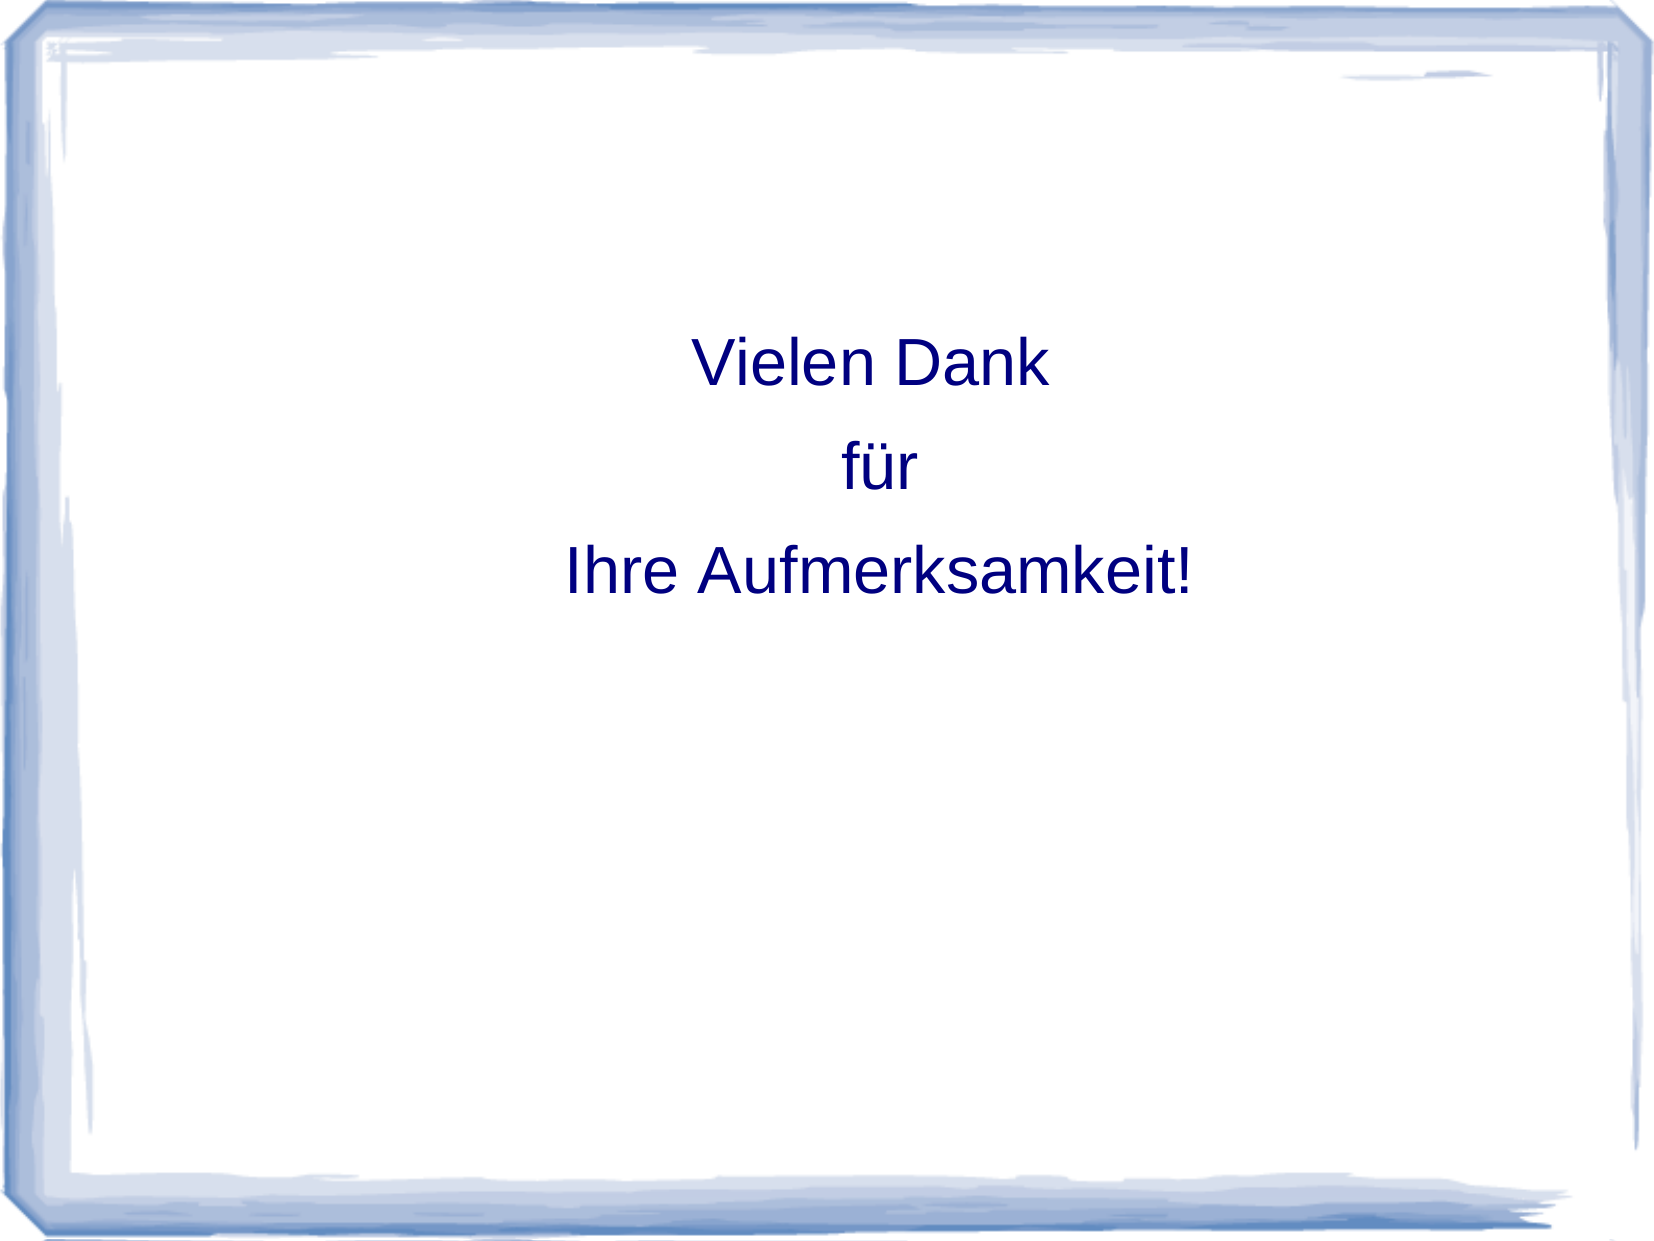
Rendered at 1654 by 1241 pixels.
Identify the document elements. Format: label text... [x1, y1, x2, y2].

list Vielen Dank für Ihre Aufmerksamkeit! [118, 324, 1571, 1241]
picture [0, 0, 1654, 1241]
